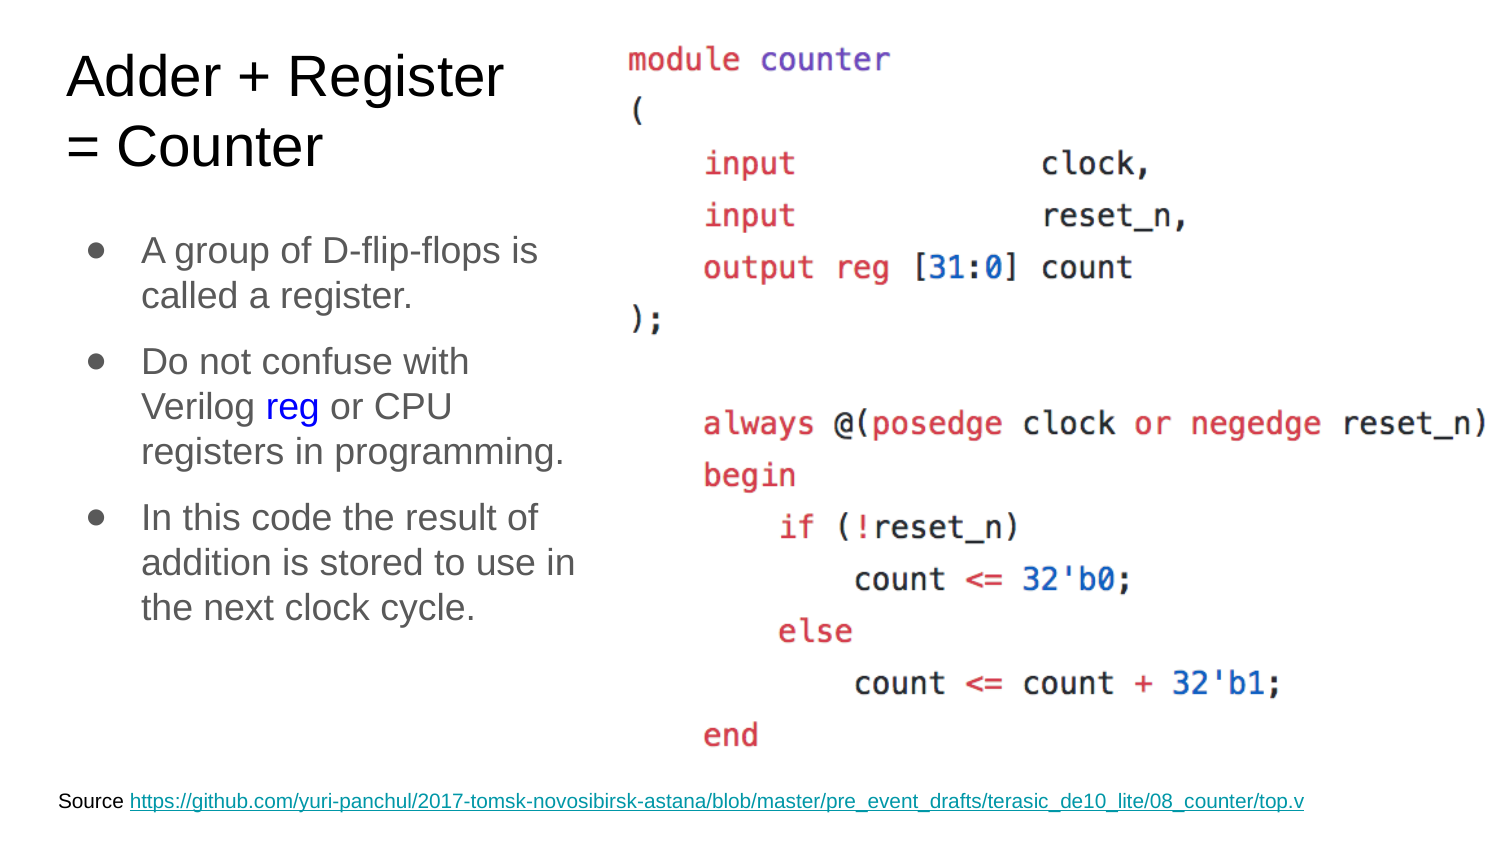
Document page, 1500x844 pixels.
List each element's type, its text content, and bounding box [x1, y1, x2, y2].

title Adder + Register = Counter [51, 22, 580, 194]
text_box Source https://github.com/yuri-panchul/2017-tomsk-novosibirsk-astana/blob/master/pre_event_drafts/terasic_de10_lite/08_counter/top.v [43, 772, 1457, 829]
list A group of D-flip-flops is called a register. Do not confuse with Verilog reg or CPU registers in programming. In this code the result of addition is stored to use in the next clock cycle. [51, 211, 601, 759]
picture [601, 38, 1500, 767]
